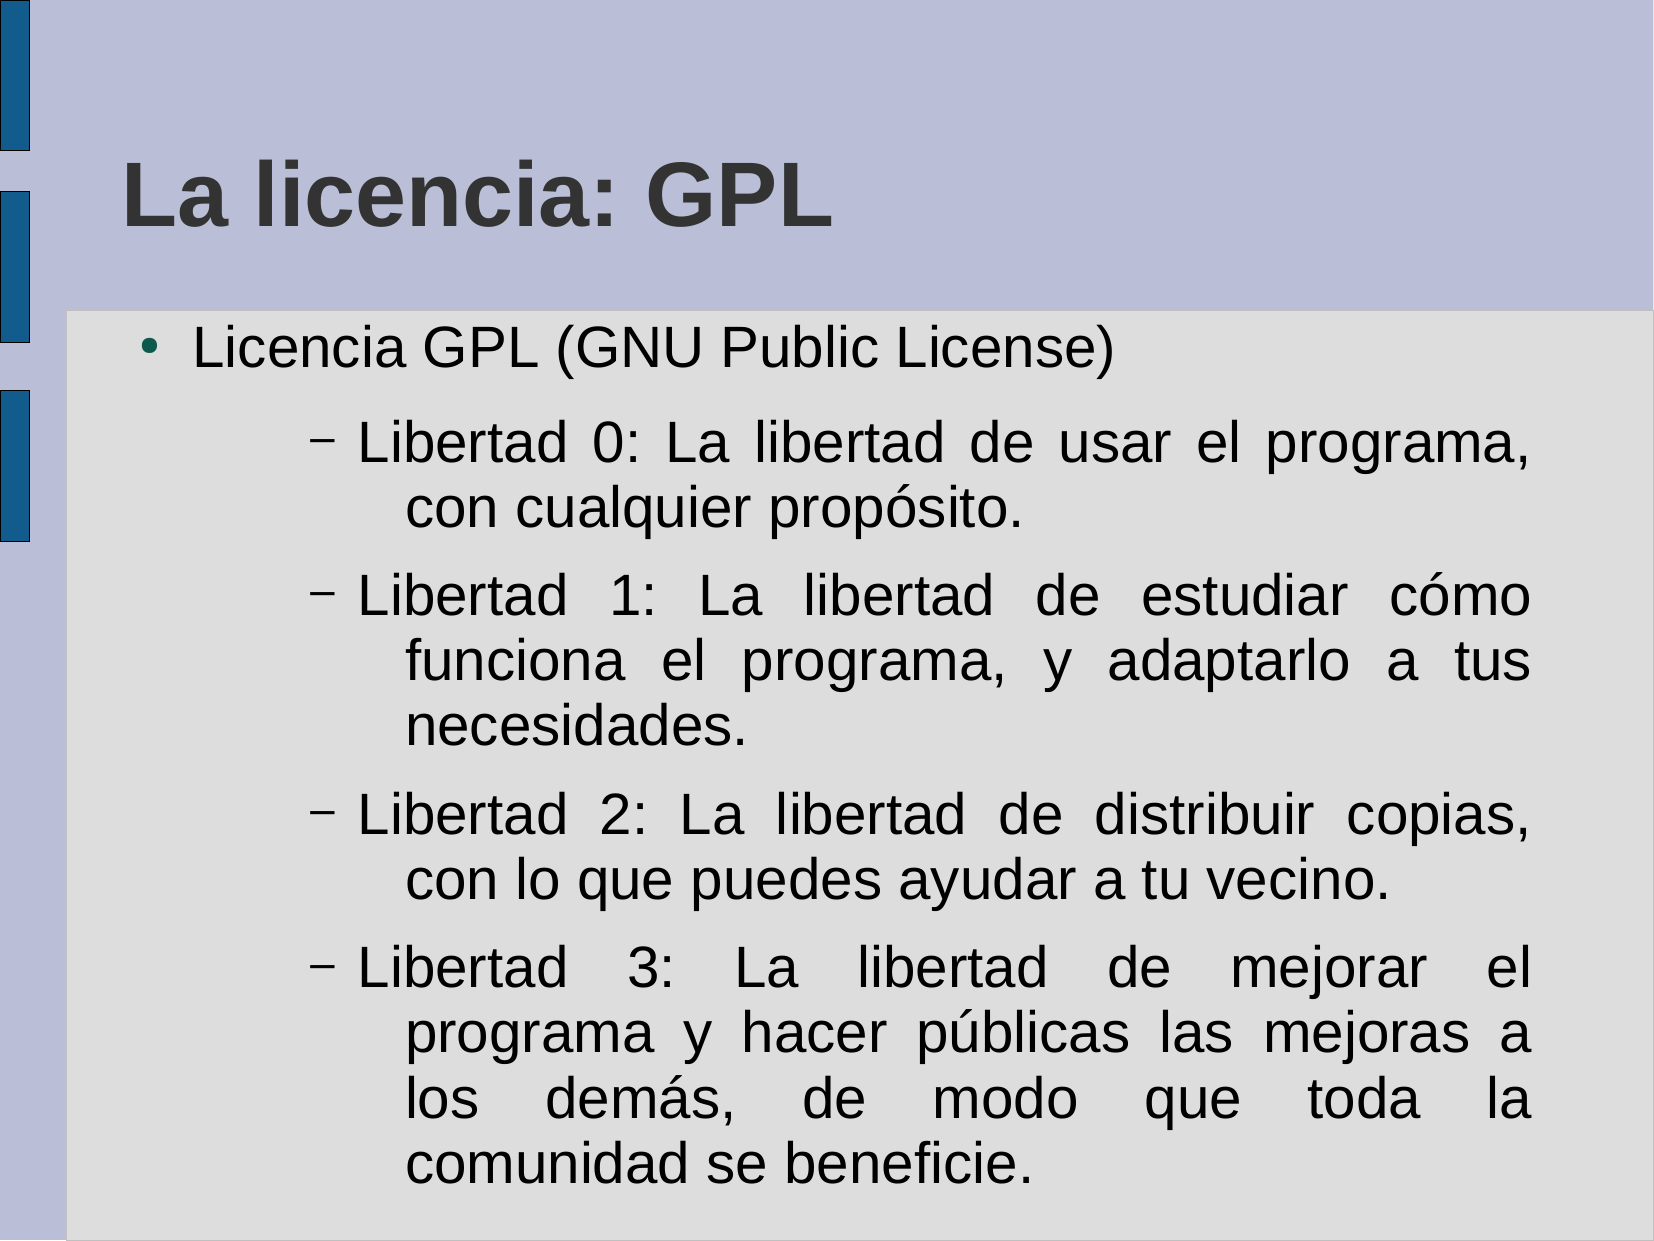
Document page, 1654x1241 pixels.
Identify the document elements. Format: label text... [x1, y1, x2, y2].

title La licencia: GPL [121, 98, 1534, 291]
list Licencia GPL (GNU Public License) Libertad 0: La libertad de usar el programa, con cualquier propósito. Libertad 1: La libertad de estudiar cómo funciona el programa, y adaptarlo a tus necesidades. Libertad 2: La libertad de distribuir copias, con lo que puedes ayudar a tu vecino. Libertad 3: La libertad de mejorar el programa y hacer públicas las mejoras a los demás, de modo que toda la comunidad se beneficie. [121, 314, 1534, 1196]
